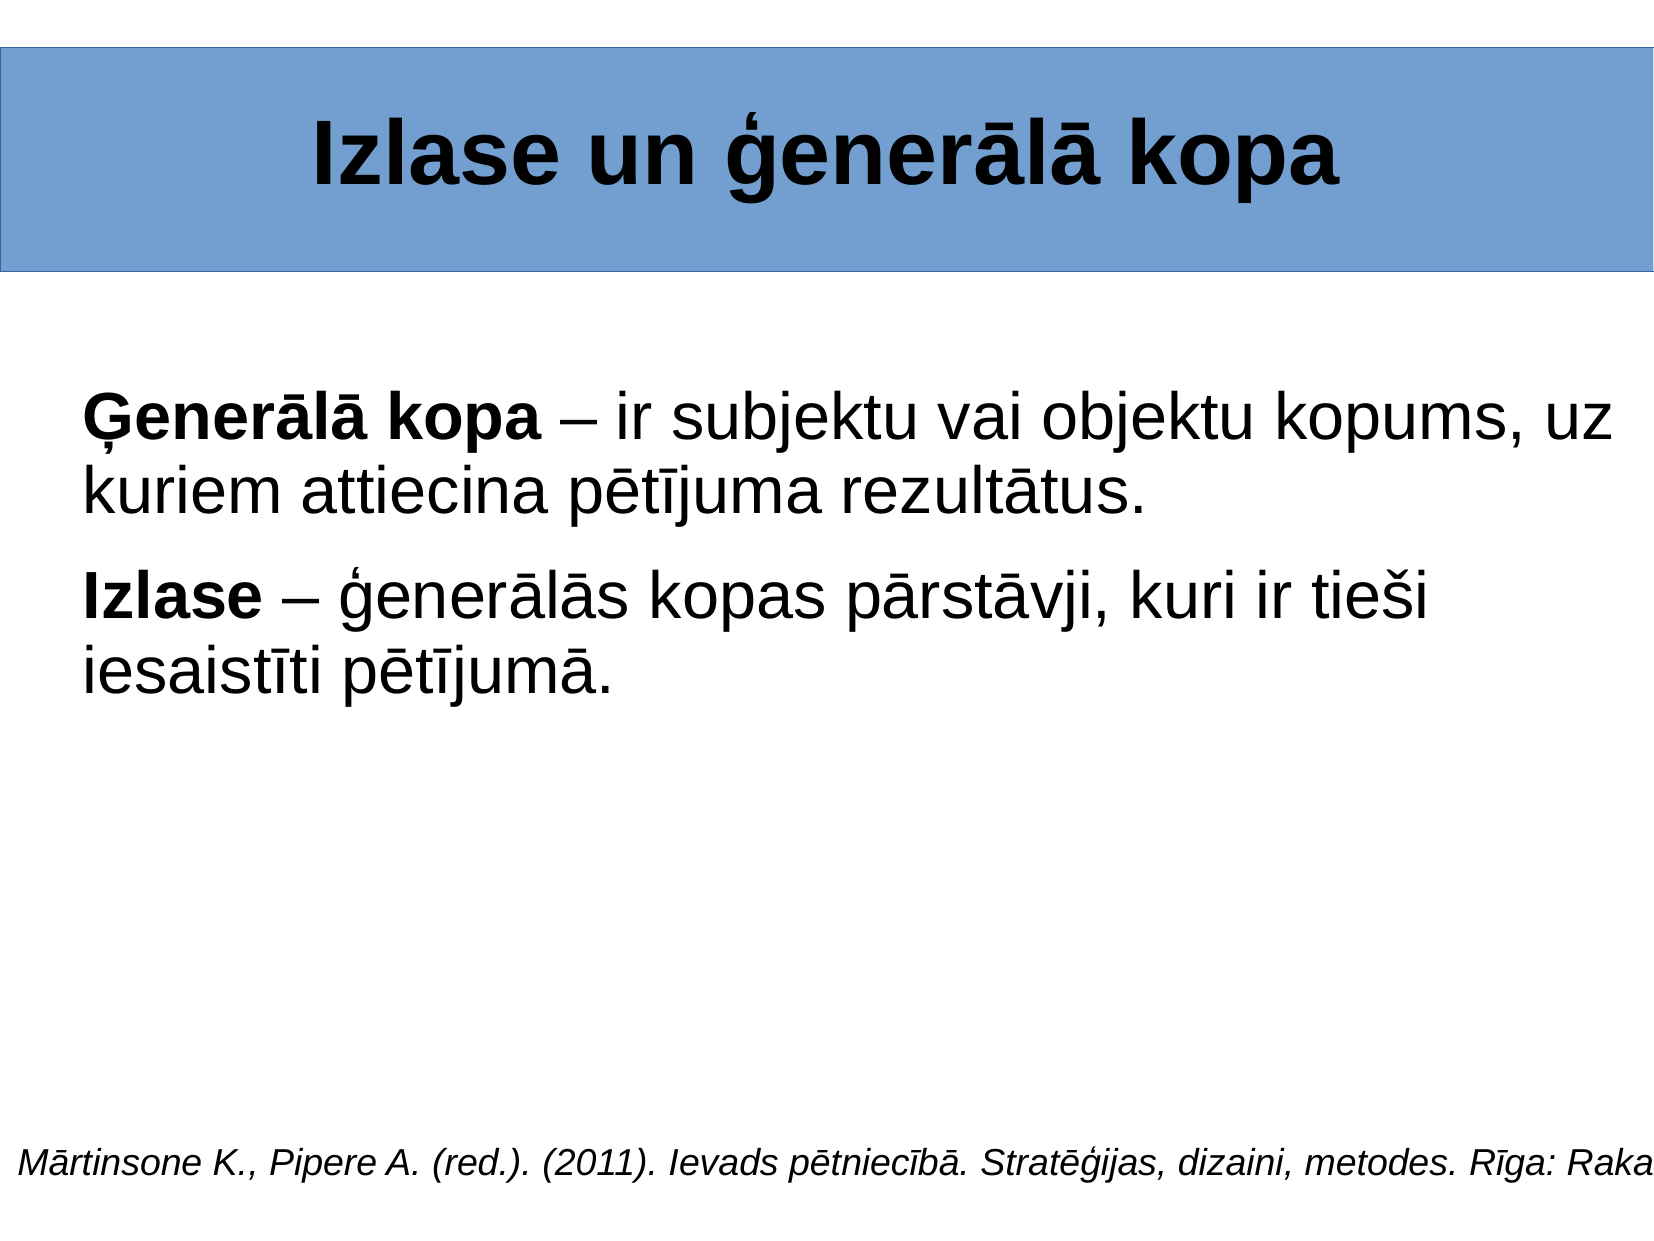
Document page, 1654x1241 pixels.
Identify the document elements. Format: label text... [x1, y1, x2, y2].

title Izlase un ģenerālā kopa [82, 49, 1571, 257]
text_box [0, 47, 1654, 272]
list Ģenerālā kopa – ir subjektu vai objektu kopums, uz kuriem attiecina pētījuma rezultātus. Izlase – ģenerālās kopas pārstāvji, kuri ir tieši iesaistīti pētījumā. [82, 378, 1619, 1099]
text_box Mārtinsone K., Pipere A. (red.). (2011). Ievads pētniecībā. Stratēģijas, dizaini, metodes. Rīga: Raka [2, 1133, 1654, 1191]
